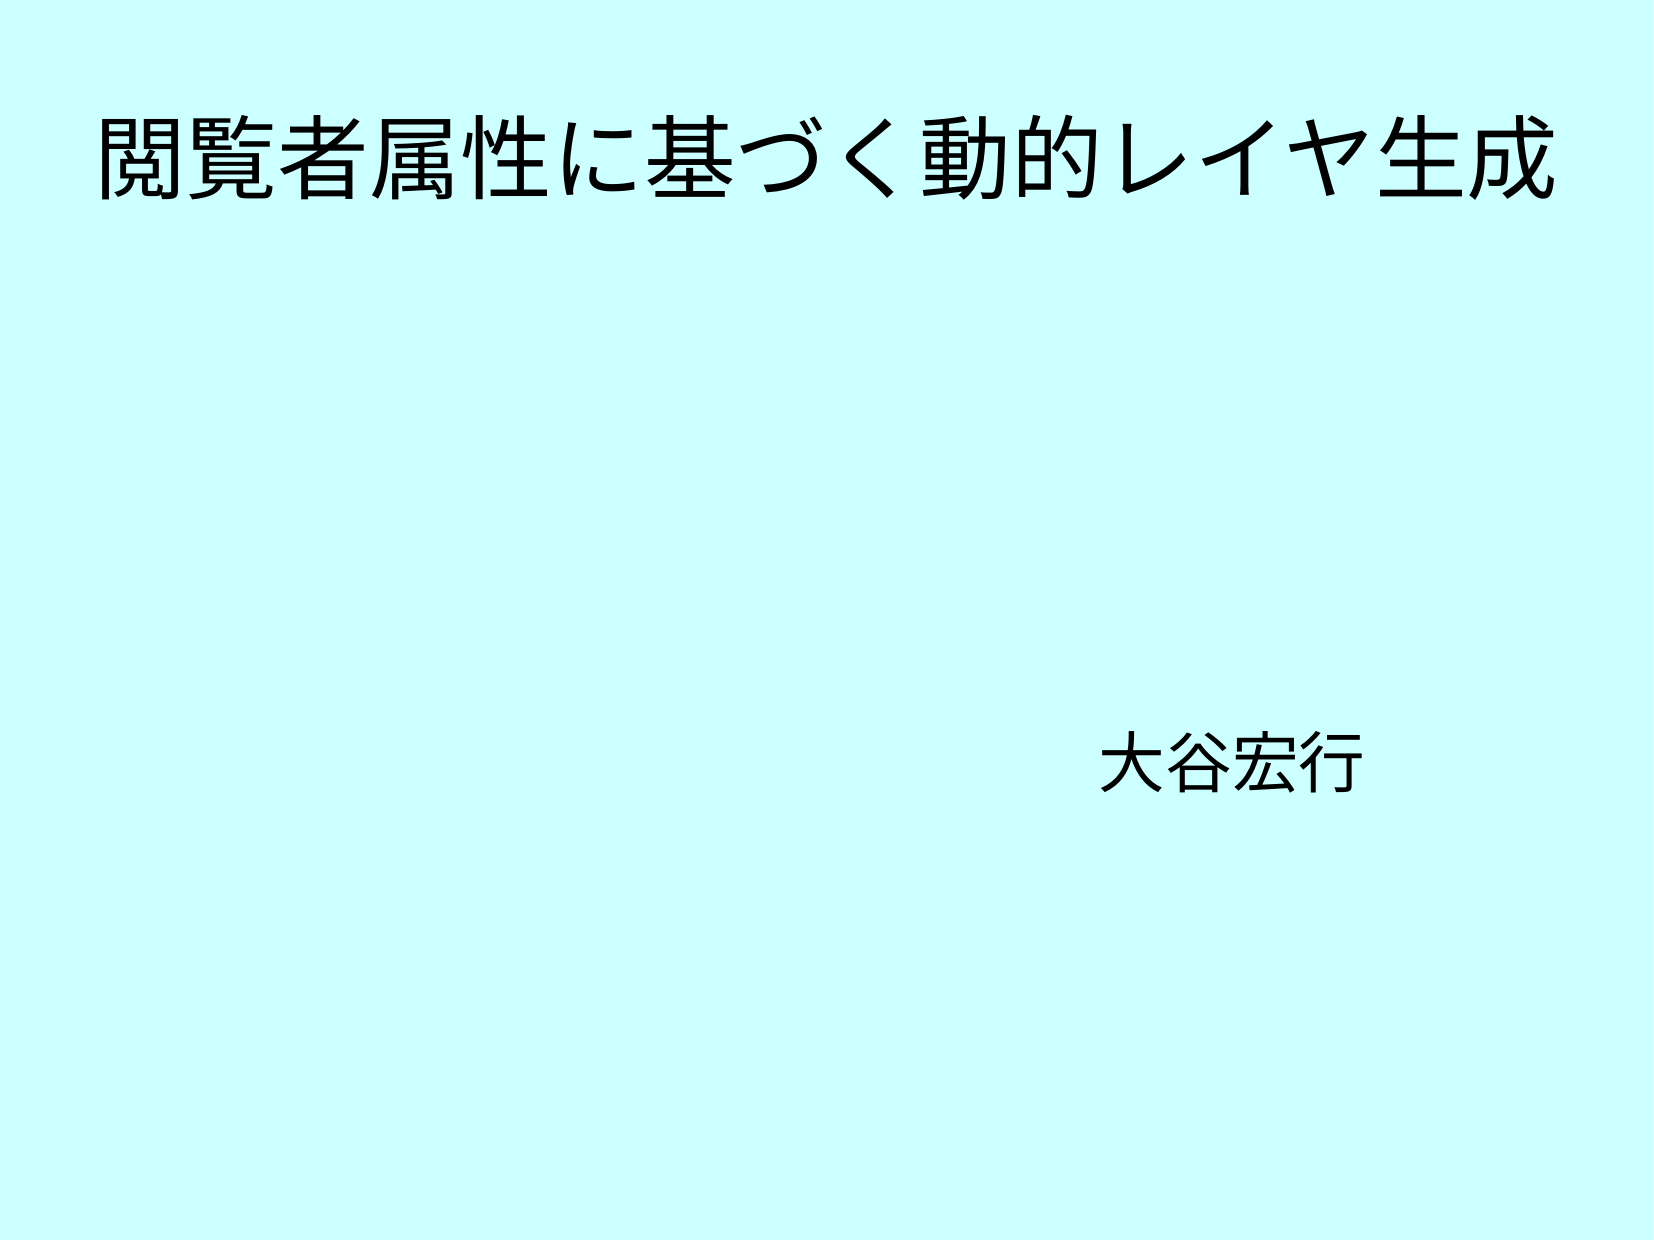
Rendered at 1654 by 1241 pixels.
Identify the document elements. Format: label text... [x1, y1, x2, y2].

title 閲覧者属性に基づく動的レイヤ生成 [82, 49, 1571, 257]
subtitle 大谷宏行 [626, 496, 1654, 1022]
